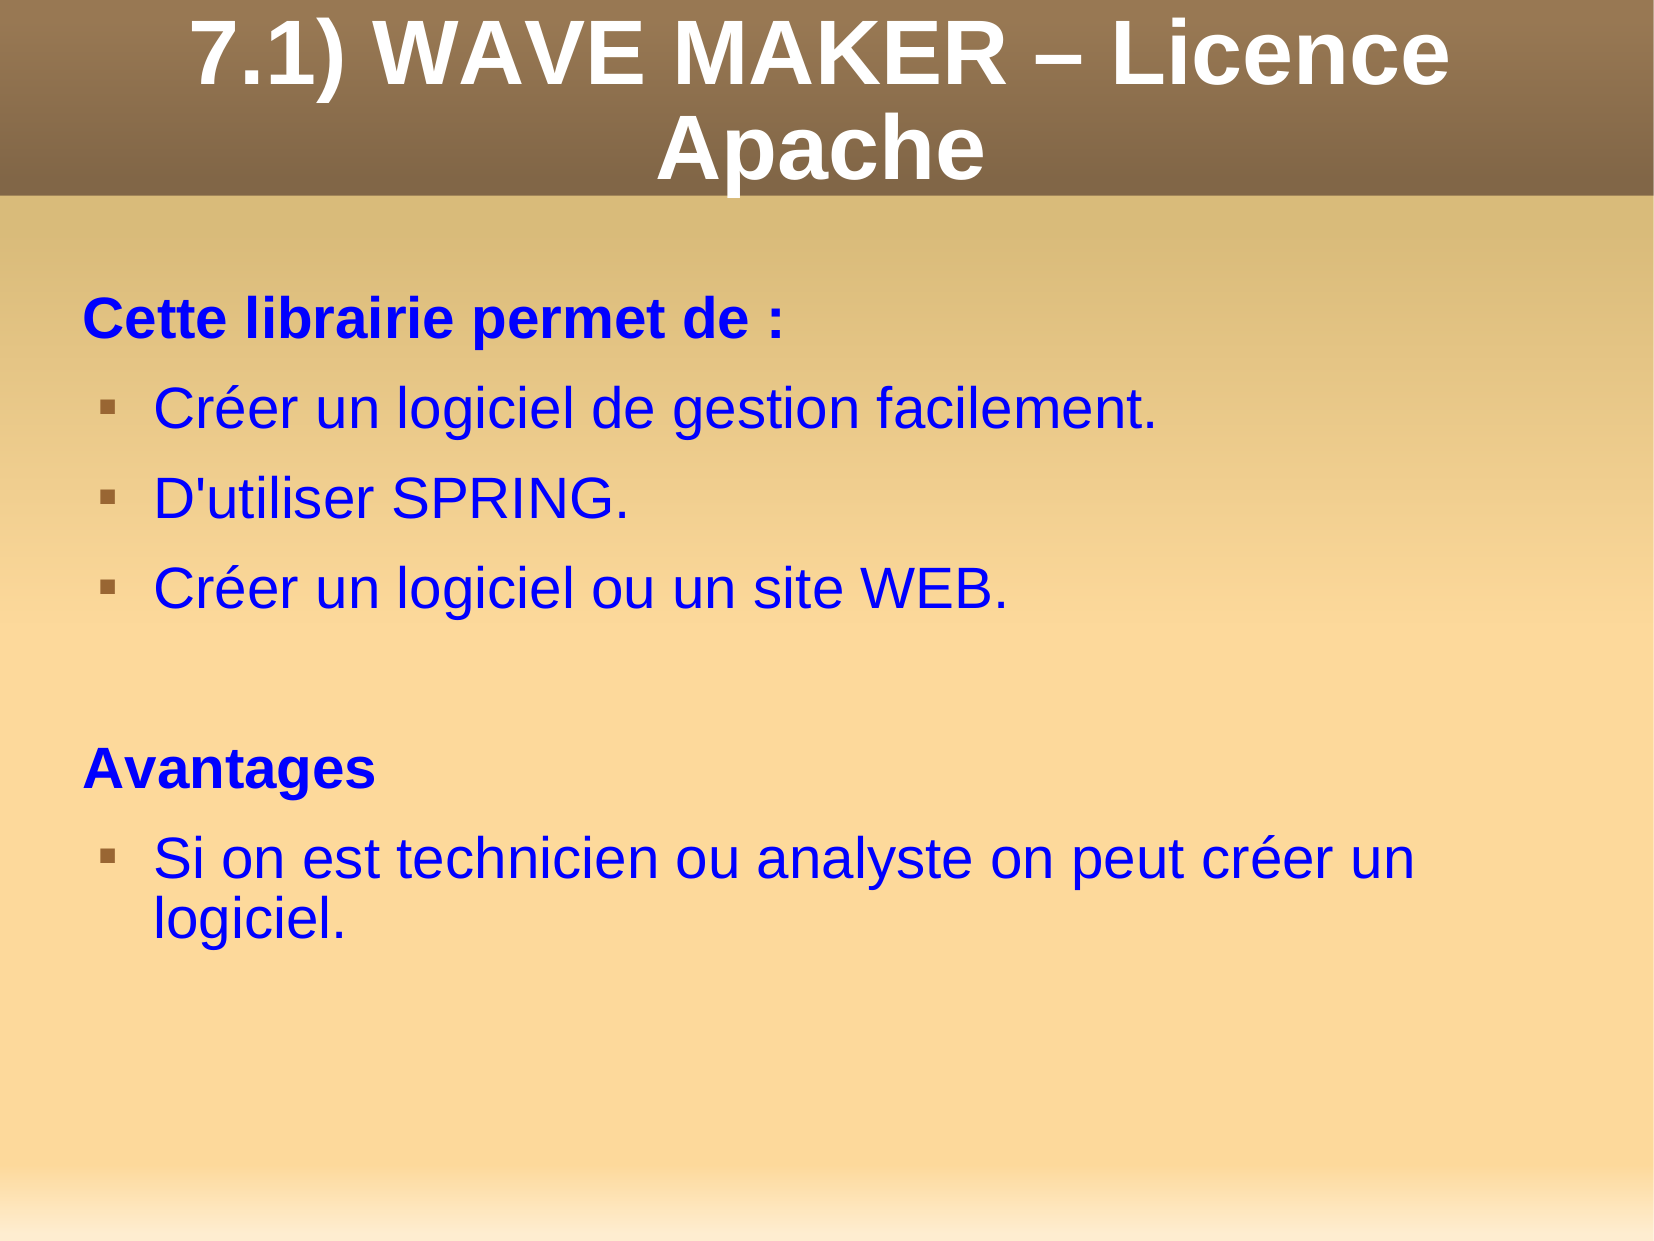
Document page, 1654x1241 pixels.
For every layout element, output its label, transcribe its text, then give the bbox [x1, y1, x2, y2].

title 7.1) WAVE MAKER – Licence Apache [76, 4, 1565, 203]
list Cette librairie permet de : Créer un logiciel de gestion facilement. D'utiliser SPRING. Créer un logiciel ou un site WEB. Avantages Si on est technicien ou analyste on peut créer un logiciel. [82, 290, 1571, 1094]
picture [0, 0, 1654, 1241]
